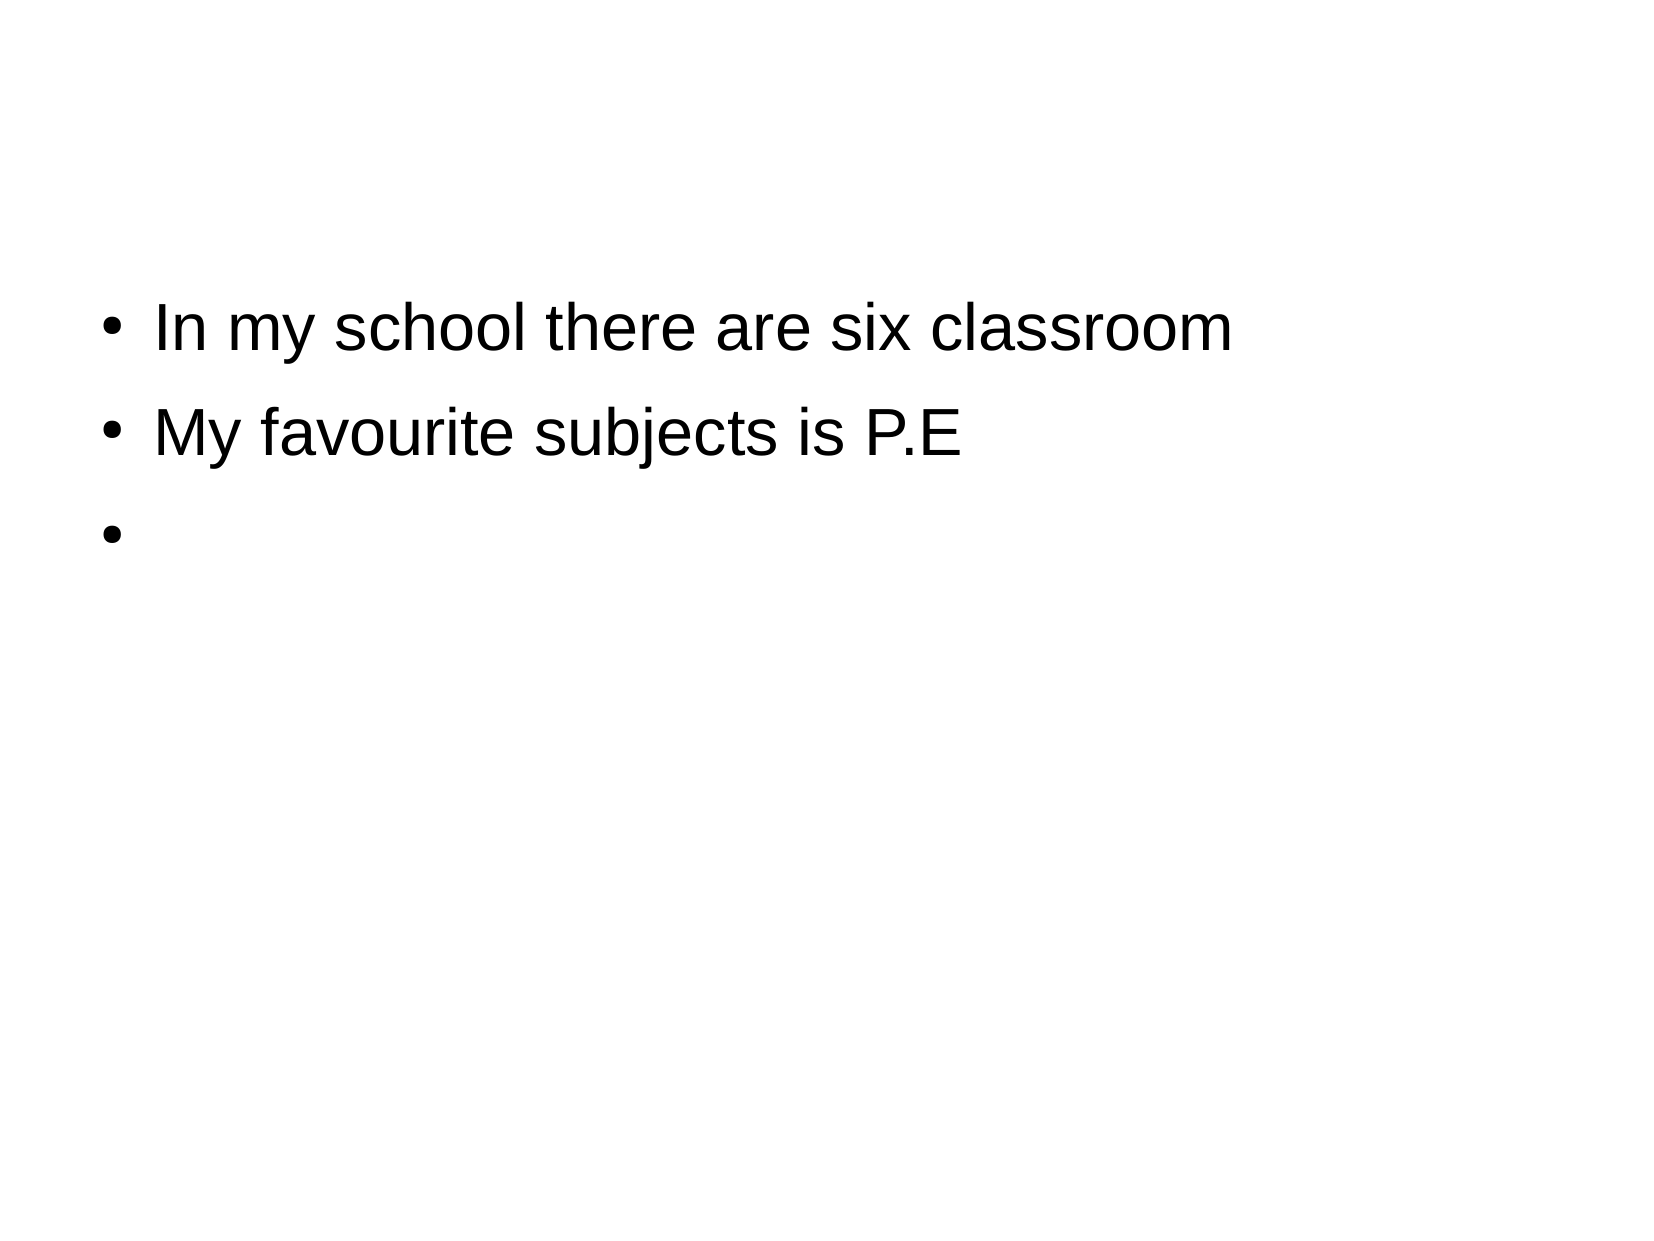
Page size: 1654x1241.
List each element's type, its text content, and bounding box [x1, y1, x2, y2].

list In my school there are six classroom My favourite subjects is P.E [82, 290, 1571, 1010]
